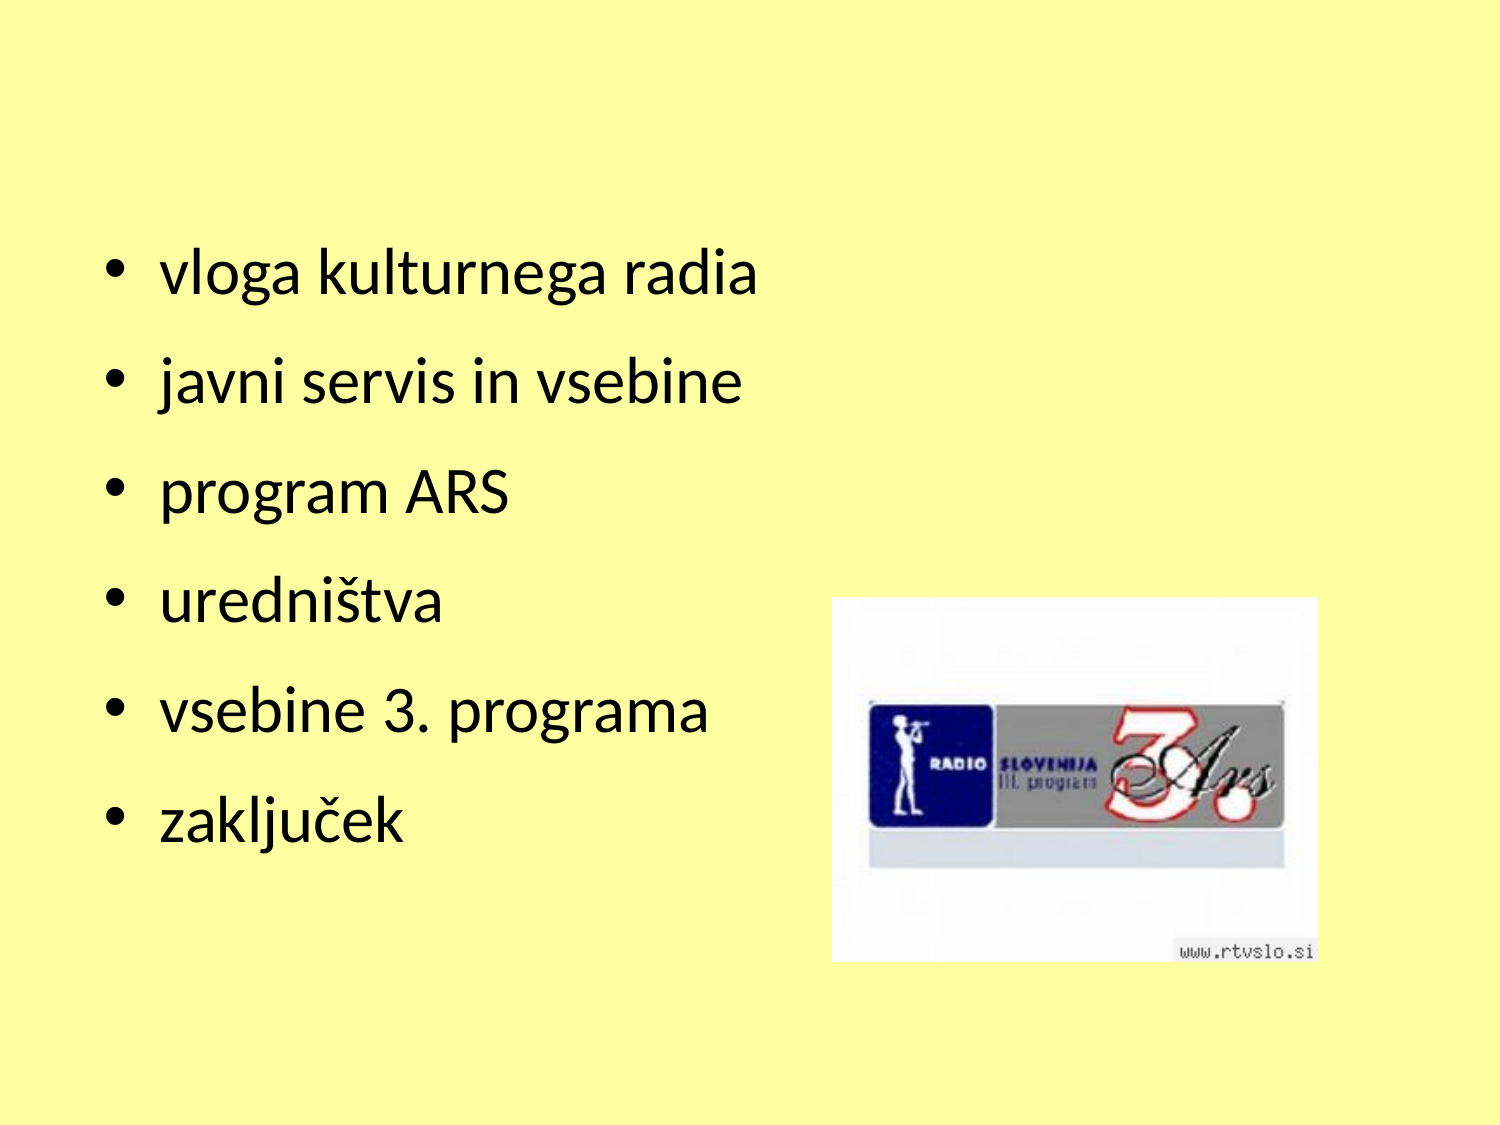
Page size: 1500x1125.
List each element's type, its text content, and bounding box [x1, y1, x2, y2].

picture [832, 597, 1318, 962]
list vloga kulturnega radia javni servis in vsebine program ARS uredništva vsebine 3. programa zaključek [88, 219, 1439, 963]
